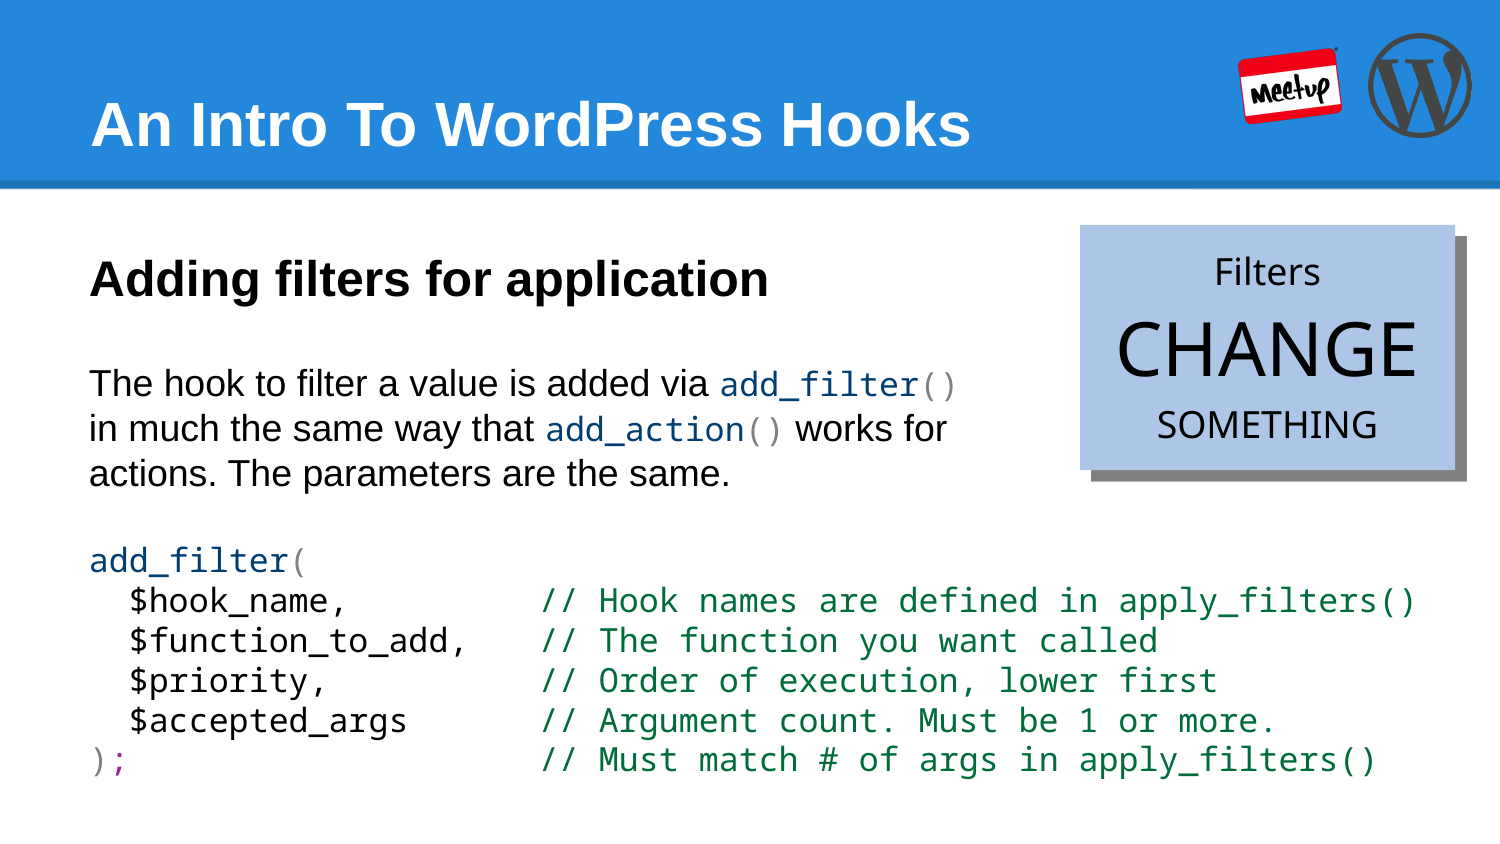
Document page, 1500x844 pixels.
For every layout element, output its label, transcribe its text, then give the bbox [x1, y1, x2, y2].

text_box Adding filters for application [73, 231, 901, 344]
title An Intro To WordPress Hooks [75, 33, 1425, 175]
text_box Filters CHANGE SOMETHING [1080, 224, 1456, 471]
picture [1368, 33, 1472, 138]
picture [1238, 47, 1342, 124]
text_box The hook to filter a value is added via add_filter() in much the same way that add_action() works for actions. The parameters are the same. add_filter( $hook_name, // Hook names are defined in apply_filters() $function_to_add, // The function you want called $priority, // Order of execution, lower first $accepted_args // Argument count. Must be 1 or more. ); // Must match # of args in apply_filters() [73, 344, 1435, 541]
